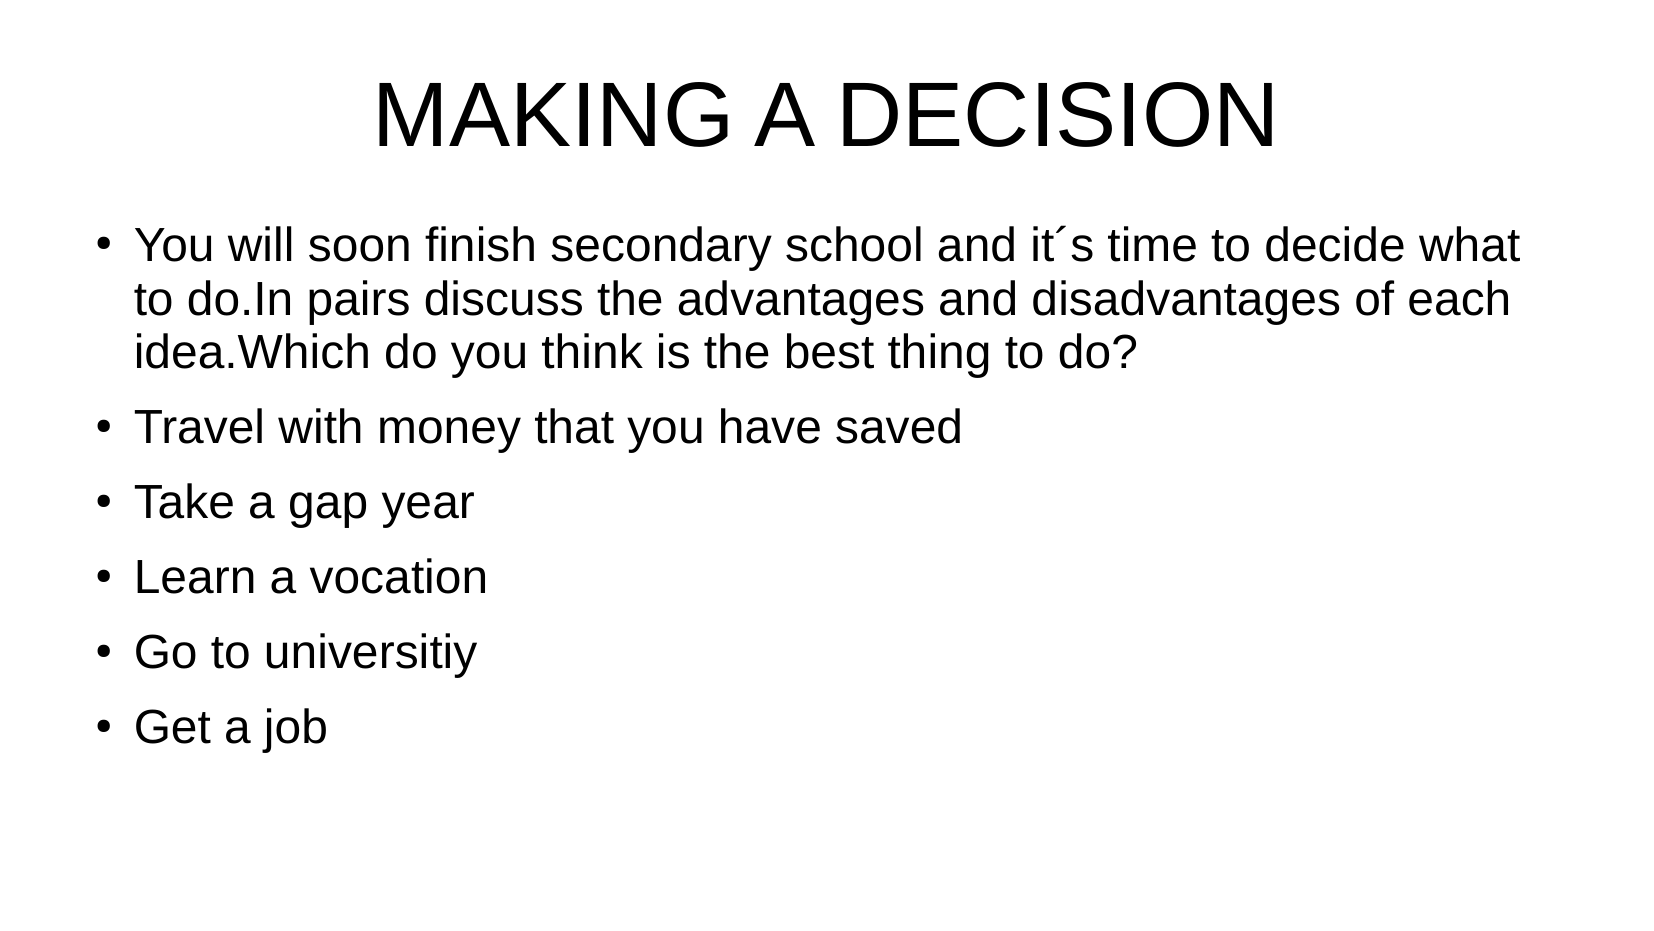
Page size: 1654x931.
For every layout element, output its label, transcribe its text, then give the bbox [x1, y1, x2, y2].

title MAKING A DECISION [82, 37, 1571, 193]
list You will soon finish secondary school and it´s time to decide what to do.In pairs discuss the advantages and disadvantages of each idea.Which do you think is the best thing to do? Travel with money that you have saved Take a gap year Learn a vocation Go to universitiy Get a job [82, 217, 1571, 758]
